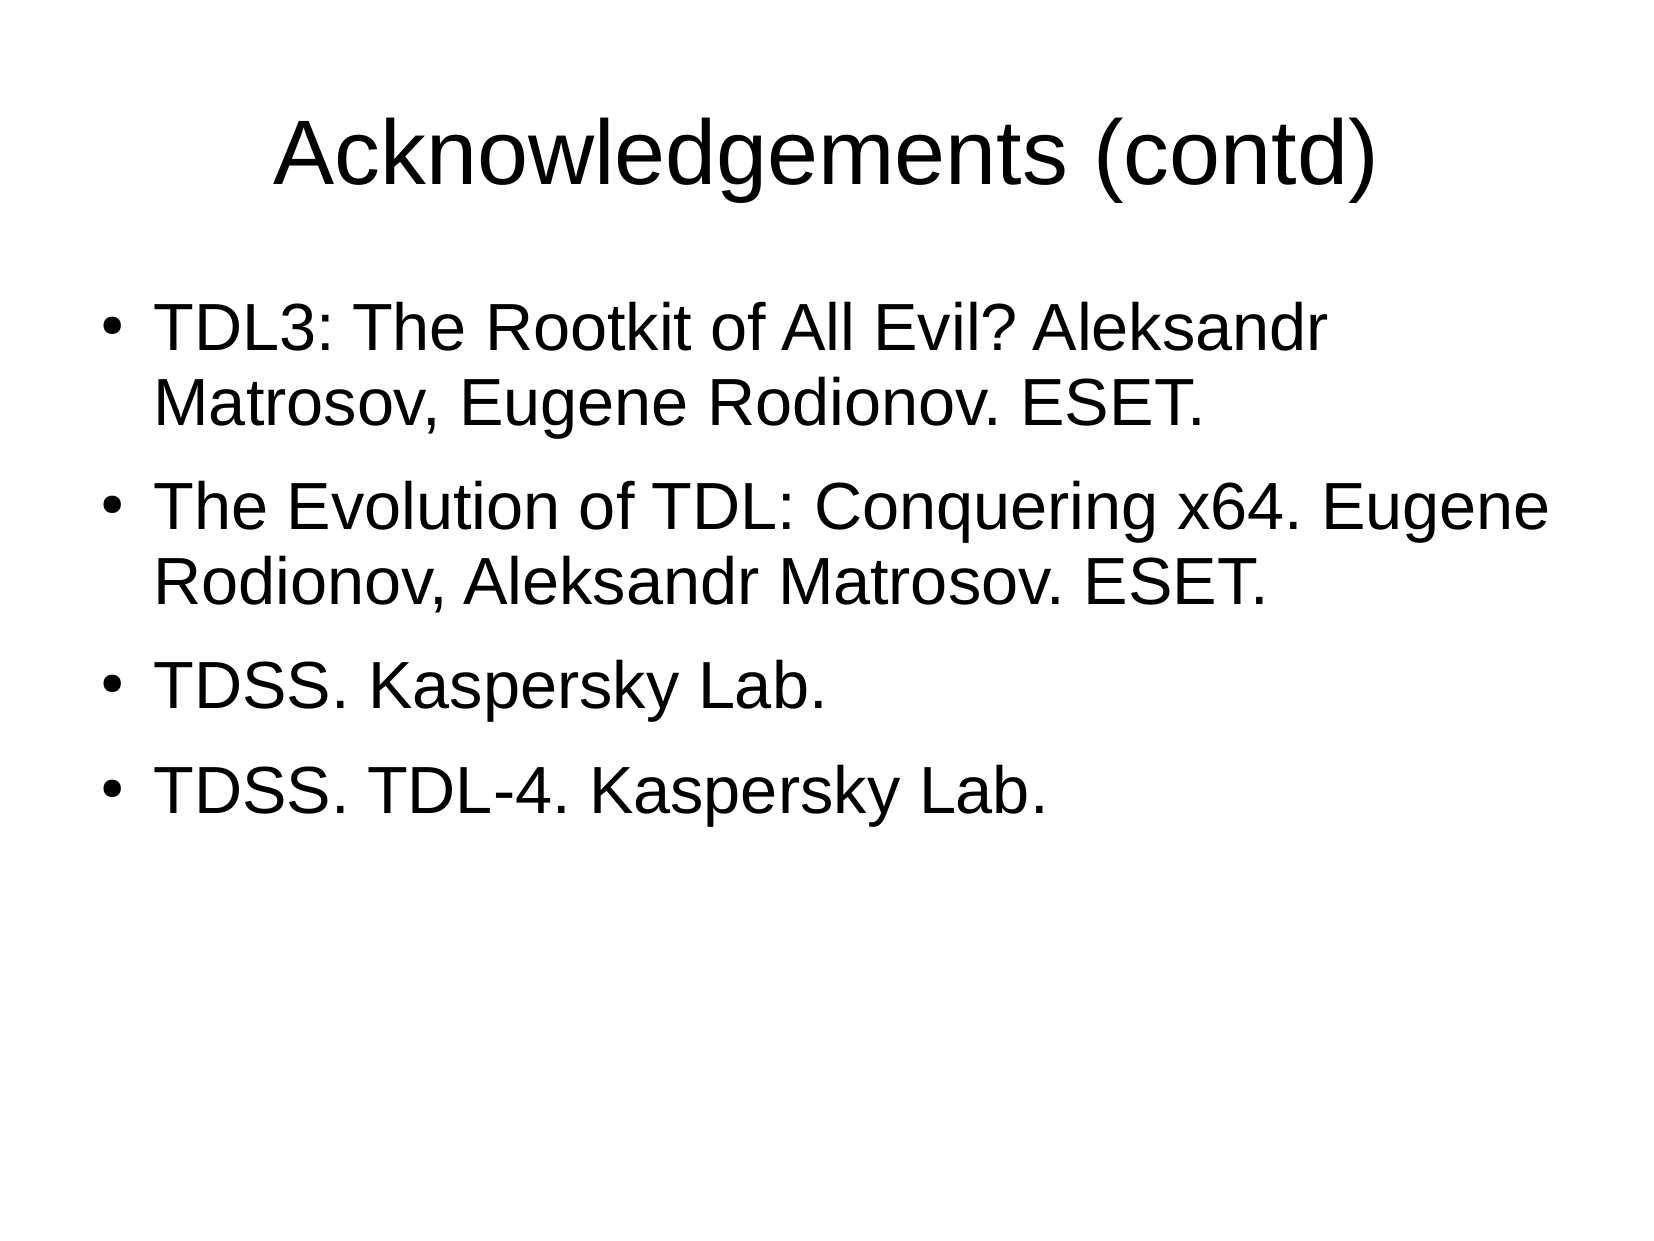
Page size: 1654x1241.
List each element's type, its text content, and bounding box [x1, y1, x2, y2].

list TDL3: The Rootkit of All Evil? Aleksandr Matrosov, Eugene Rodionov. ESET. The Evolution of TDL: Conquering x64. Eugene Rodionov, Aleksandr Matrosov. ESET. TDSS. Kaspersky Lab. TDSS. TDL-4. Kaspersky Lab. [82, 290, 1571, 1109]
title Acknowledgements (contd) [82, 49, 1571, 257]
